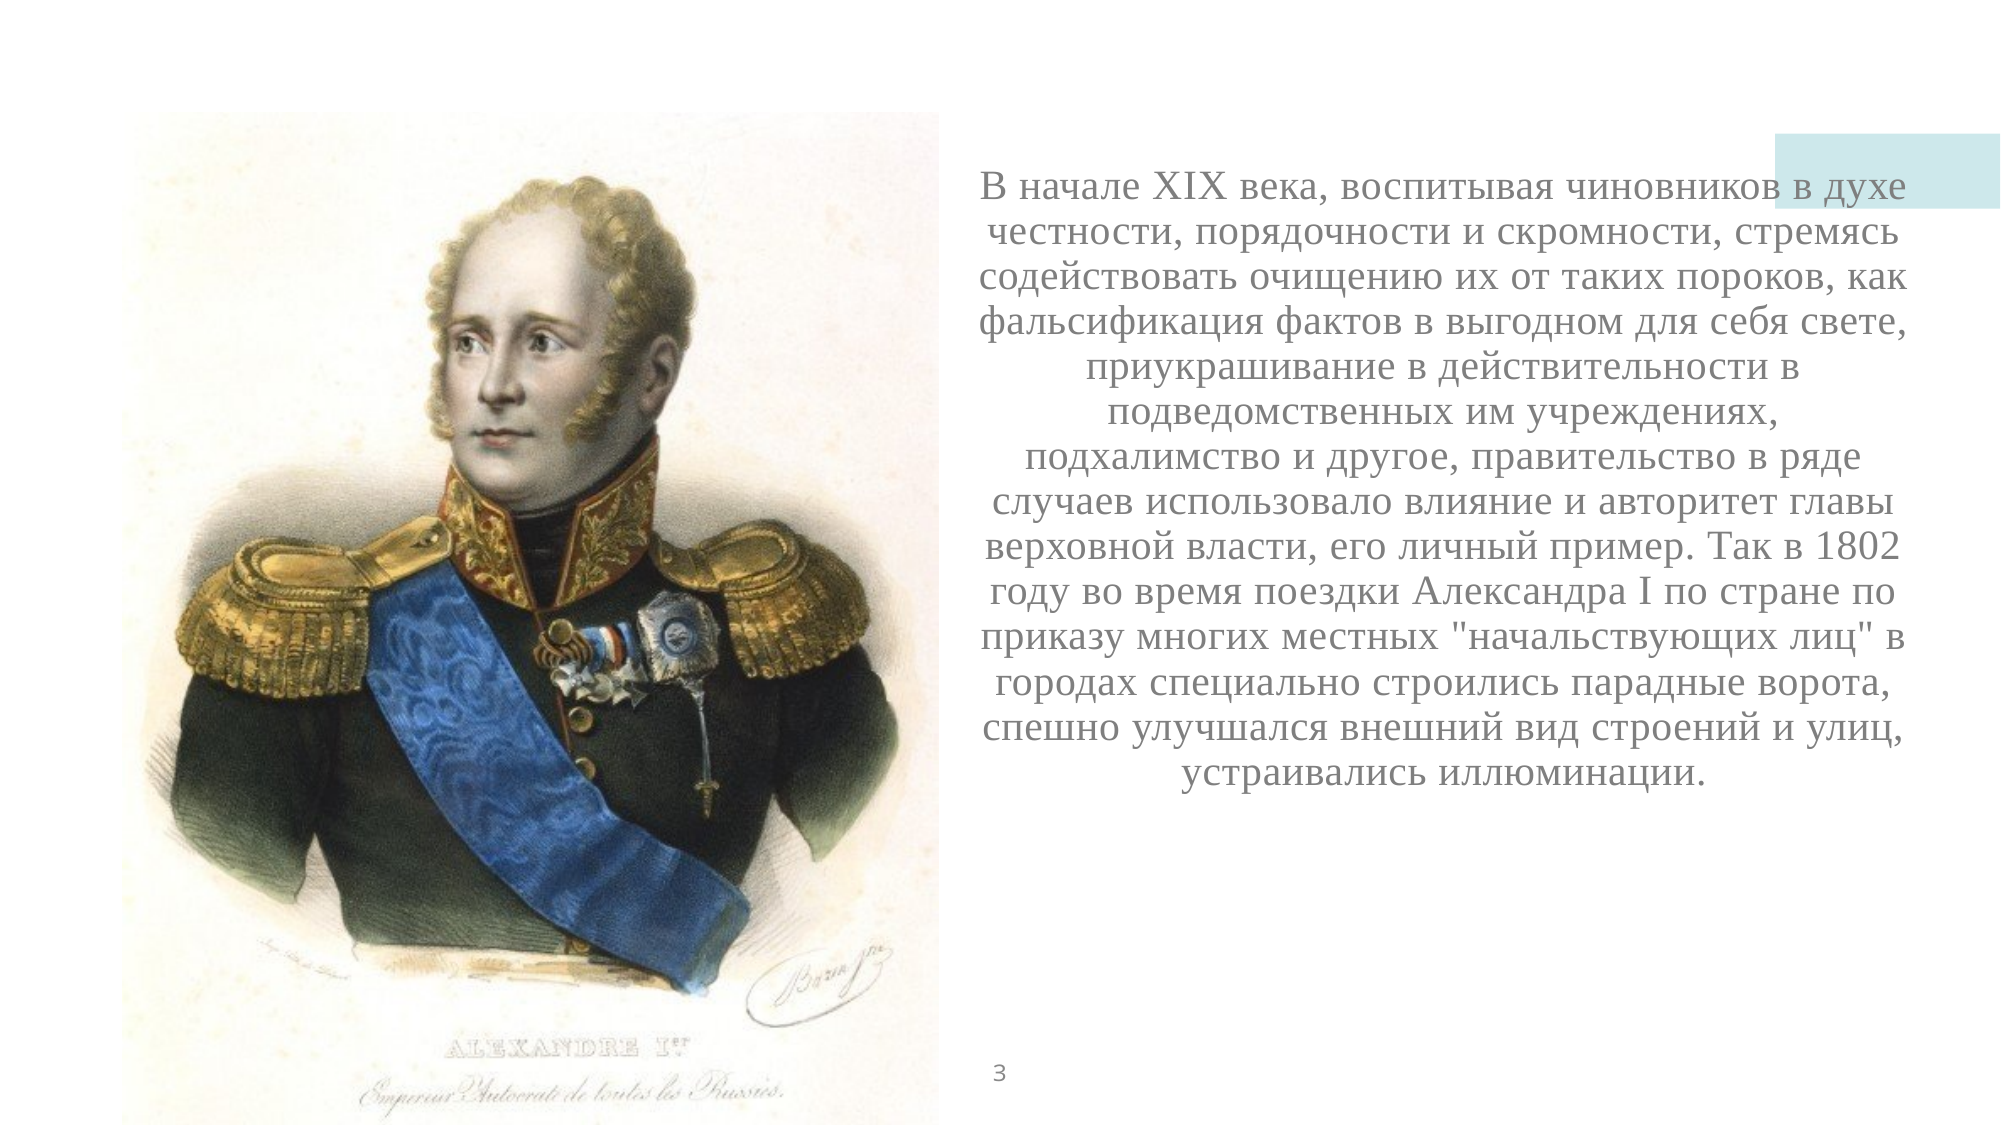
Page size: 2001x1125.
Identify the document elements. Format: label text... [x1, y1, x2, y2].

title В начале XIX века, воспитывая чиновников в духе честности, порядочности и скромности, стремясь содействовать очищению их от таких пороков, как фальсификация фактов в выгодном для себя свете, приукрашивание в действительности в подведомственных им учреждениях, подхалимство и другое, правительство в ряде случаев использовало влияние и авторитет главы верховной власти, его личный пример. Так в 1802 году во время поездки Александра I по стране по приказу многих местных "начальствующих лиц" в городах специально строились парадные ворота, спешно улучшался внешний вид строений и улиц, устраивались иллюминации. [963, 62, 1925, 895]
text_box З [939, 1042, 1338, 1103]
picture [122, 112, 939, 1125]
